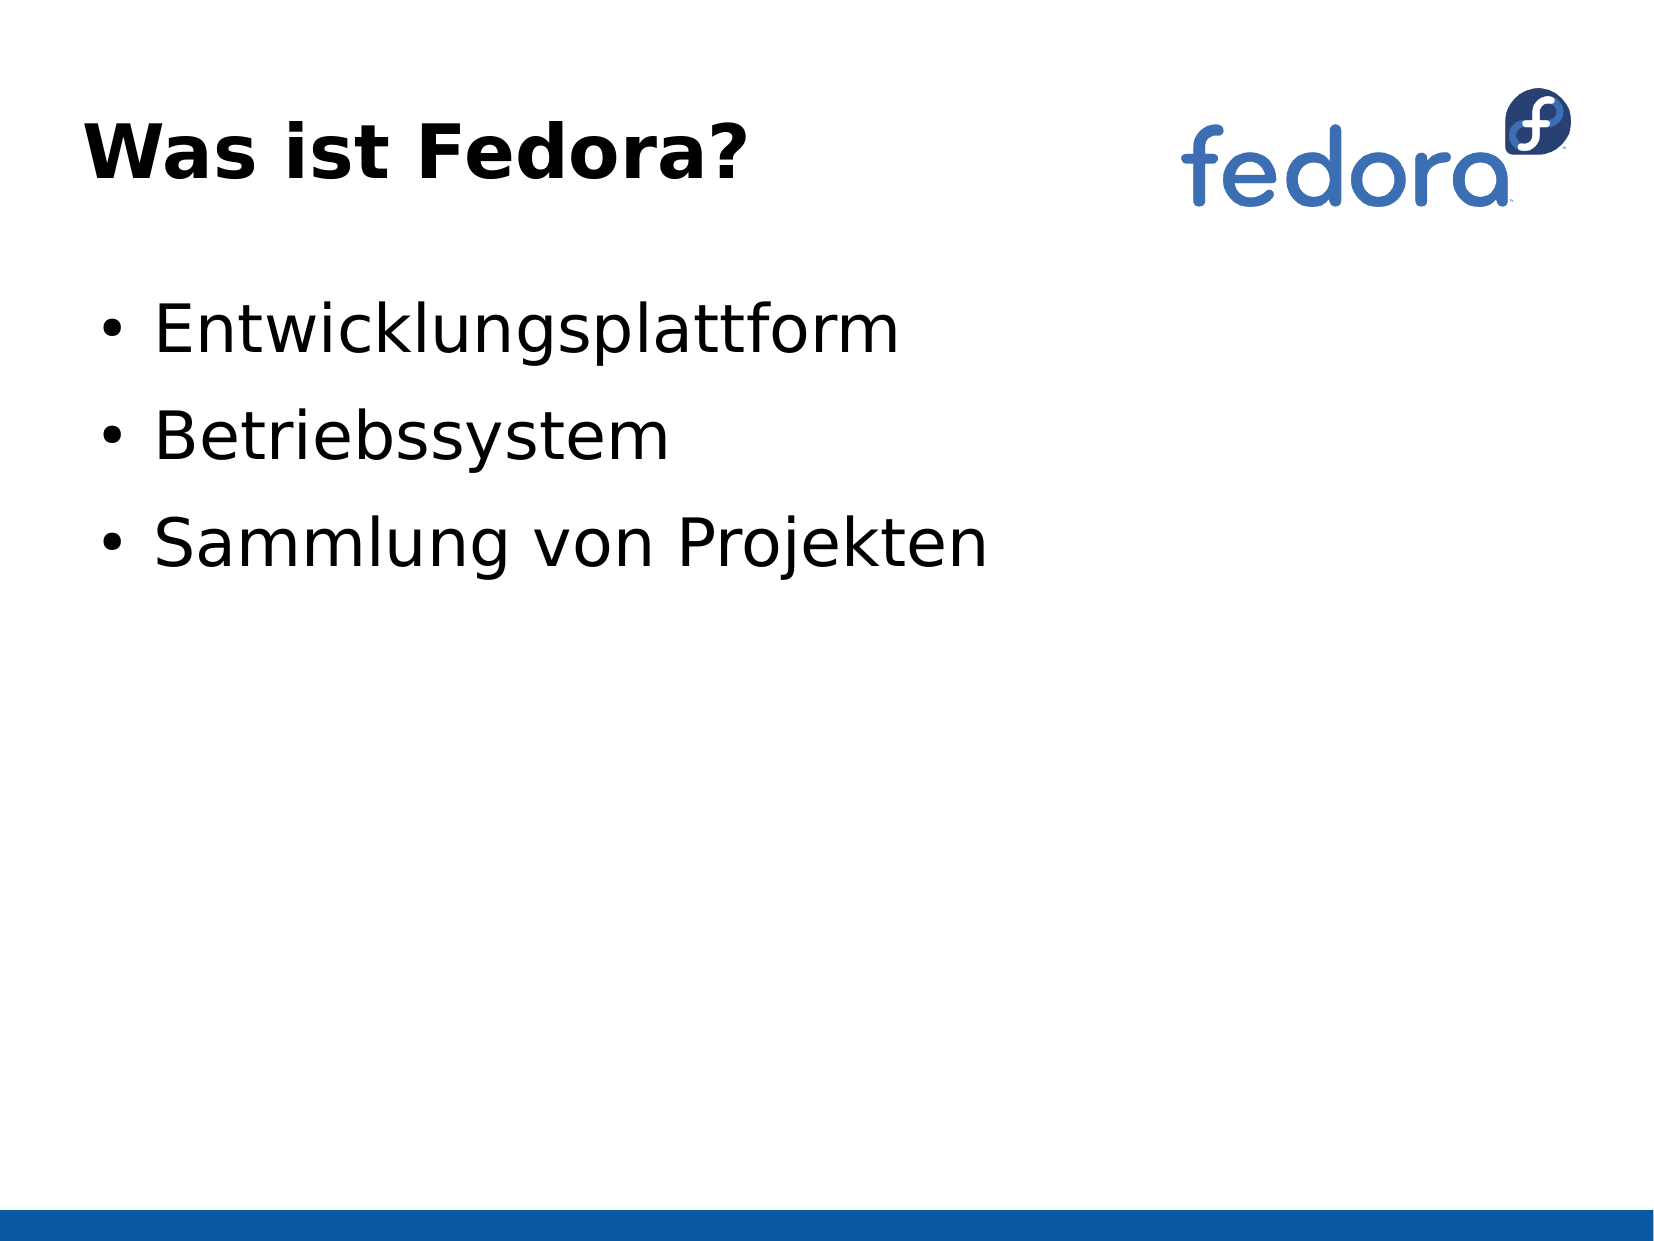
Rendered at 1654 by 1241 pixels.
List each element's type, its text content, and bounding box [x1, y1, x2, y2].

picture [0, 1210, 1654, 1241]
picture [1182, 88, 1571, 207]
title Was ist Fedora? [82, 56, 1182, 250]
list Entwicklungsplattform Betriebssystem Sammlung von Projekten [82, 290, 1571, 1094]
